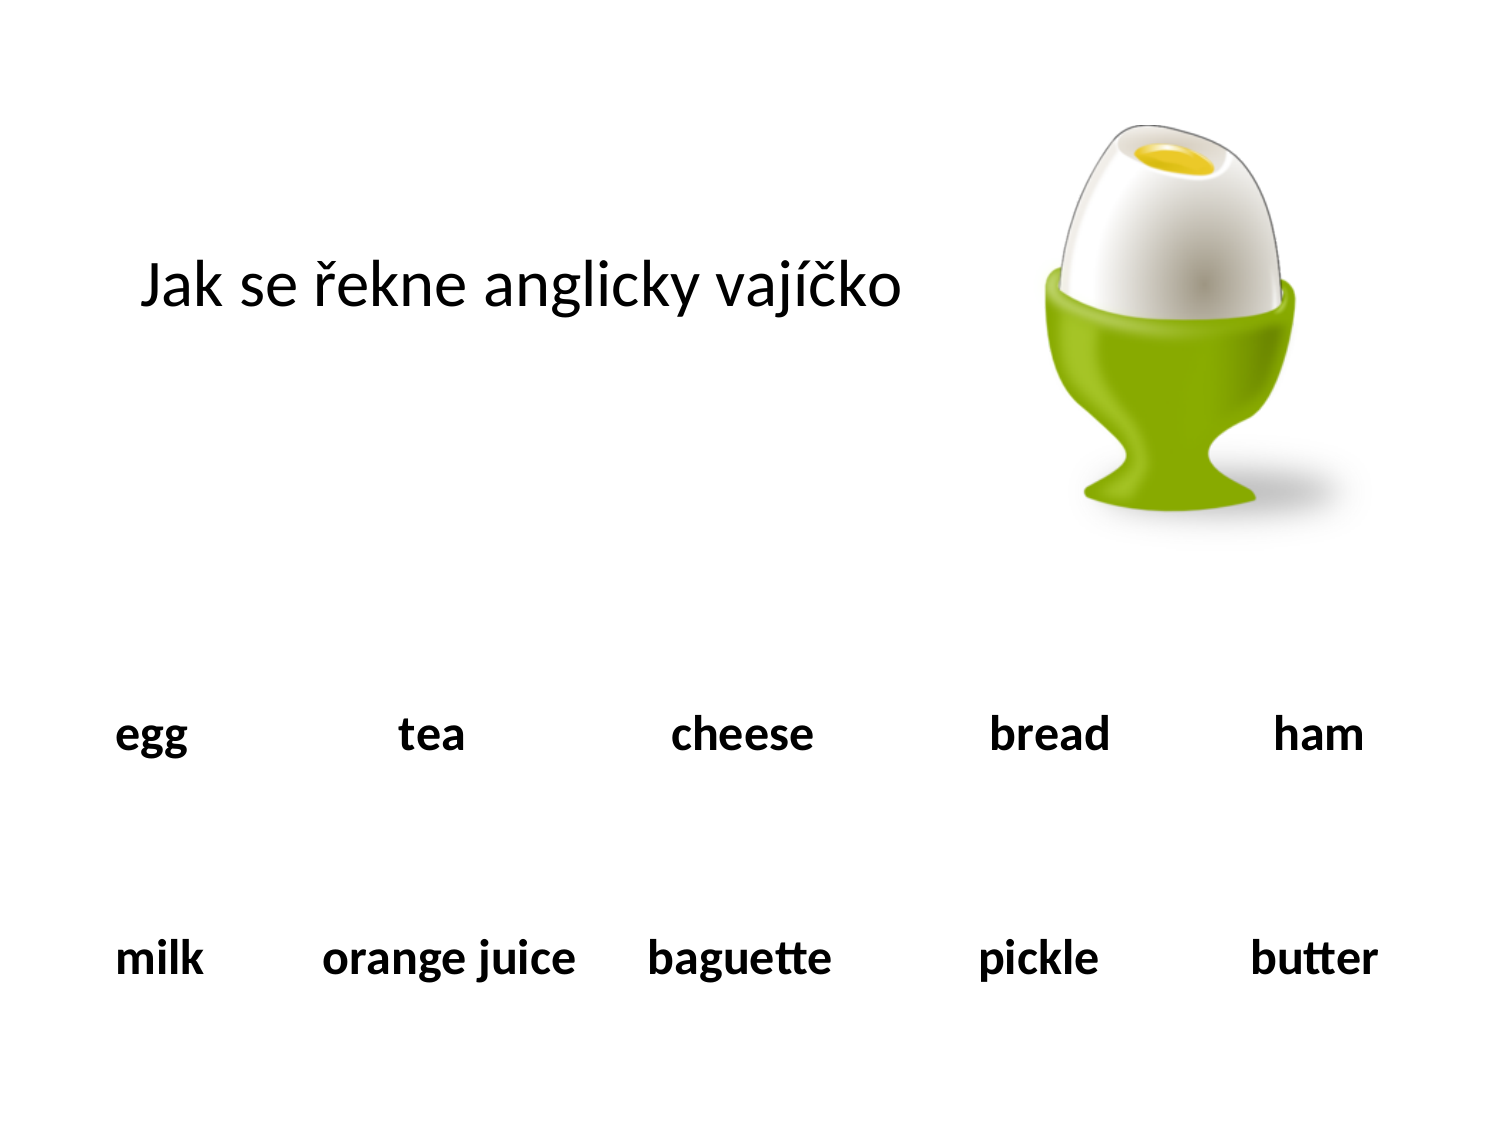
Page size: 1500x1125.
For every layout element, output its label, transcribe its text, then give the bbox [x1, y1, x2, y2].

table_cell [900, 840, 1200, 1070]
table_cell [600, 840, 900, 1070]
table_header [600, 610, 900, 840]
text_box orange juice [307, 916, 592, 993]
text_box milk [100, 916, 220, 993]
table_header [0, 610, 300, 840]
table_header [900, 610, 1200, 840]
picture [1033, 125, 1379, 551]
text_box Jak se řekne anglicky vajíčko [125, 231, 919, 328]
text_box baguette [633, 916, 849, 993]
table_header [300, 610, 600, 840]
text_box butter [1235, 916, 1395, 993]
table_cell [300, 840, 600, 1070]
text_box egg [101, 692, 204, 768]
text_box pickle [963, 916, 1115, 993]
text_box bread [975, 692, 1127, 768]
text_box cheese [656, 692, 830, 768]
table_header [1200, 610, 1500, 840]
text_box tea [384, 692, 482, 768]
table_cell [1200, 840, 1500, 1070]
text_box ham [1258, 692, 1381, 768]
table_cell [0, 840, 300, 1070]
